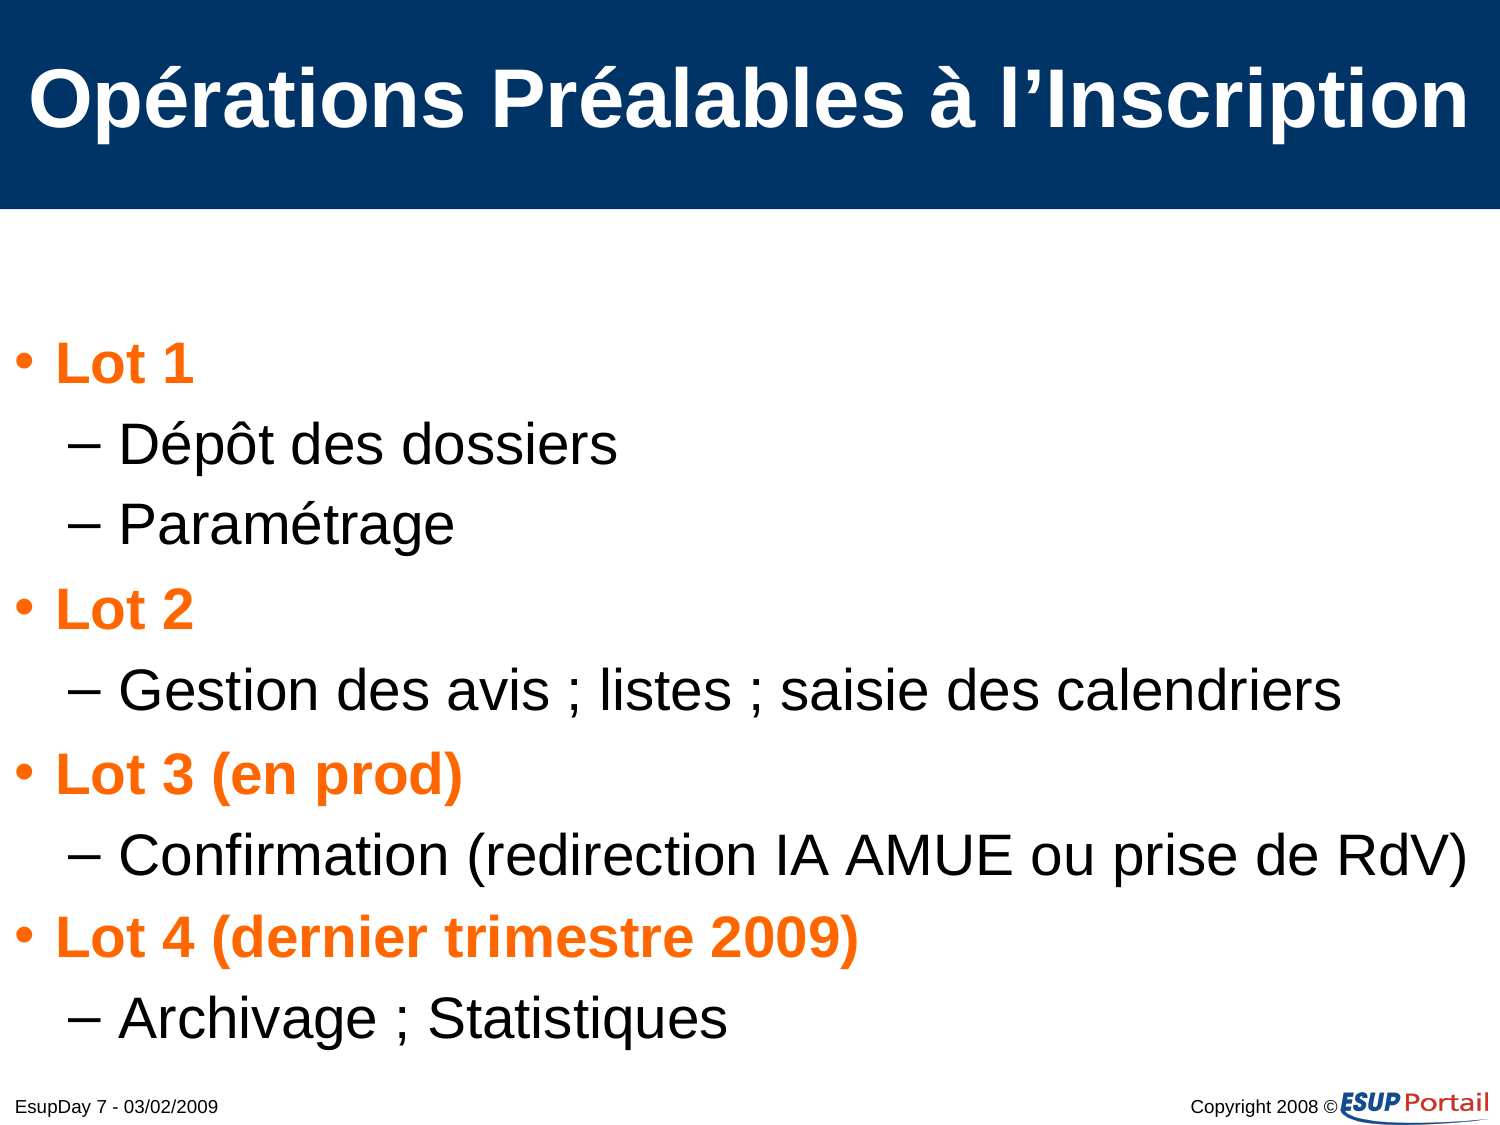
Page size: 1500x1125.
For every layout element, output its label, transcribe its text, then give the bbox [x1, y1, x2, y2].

list Lot 1 Dépôt des dossiers Paramétrage Lot 2 Gestion des avis ; listes ; saisie des calendriers Lot 3 (en prod) Confirmation (redirection IA AMUE ou prise de RdV) Lot 4 (dernier trimestre 2009) Archivage ; Statistiques [0, 208, 1500, 1083]
title Opérations Préalables à l’Inscription [0, 0, 1500, 208]
picture [1340, 1092, 1489, 1125]
